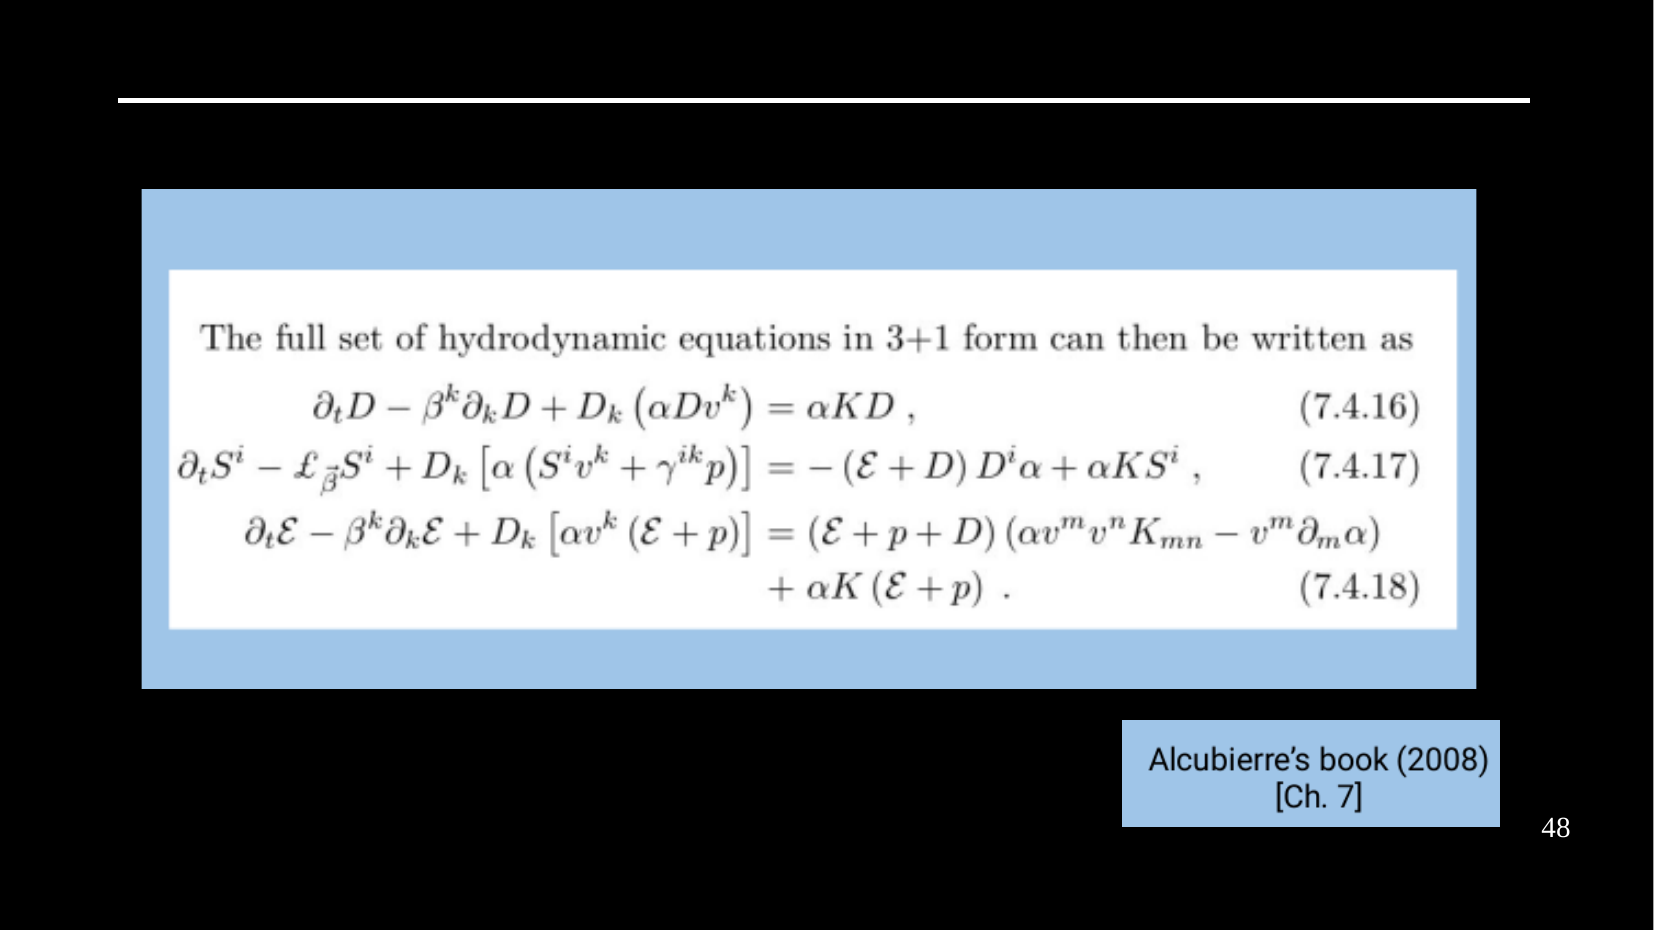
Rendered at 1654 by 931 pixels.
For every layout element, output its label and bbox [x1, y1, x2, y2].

picture [141, 189, 1477, 689]
picture [1122, 720, 1501, 827]
